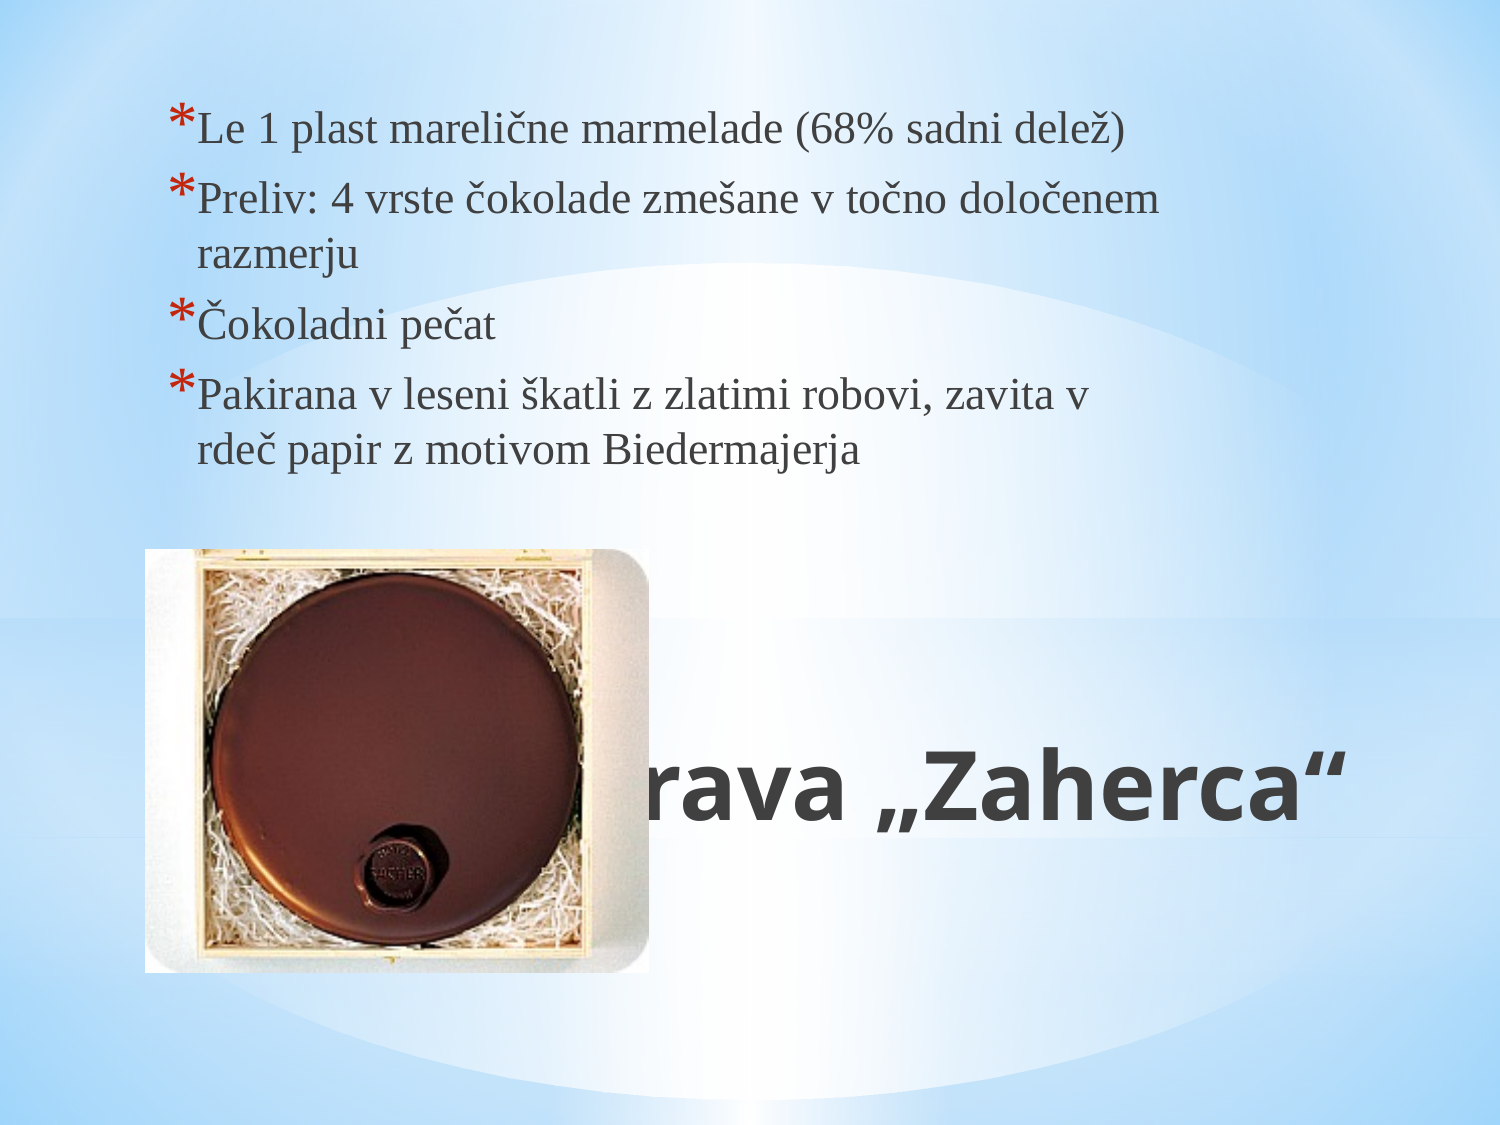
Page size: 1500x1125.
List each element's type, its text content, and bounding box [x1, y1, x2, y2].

picture [145, 549, 649, 973]
title Prava „Zaherca“ [649, 717, 1363, 905]
list Le 1 plast marelične marmelade (68% sadni delež) Preliv: 4 vrste čokolade zmešane v točno določenem razmerju Čokoladni pečat Pakirana v leseni škatli z zlatimi robovi, zavita v rdeč papir z motivom Biedermajerja [145, 90, 1195, 660]
